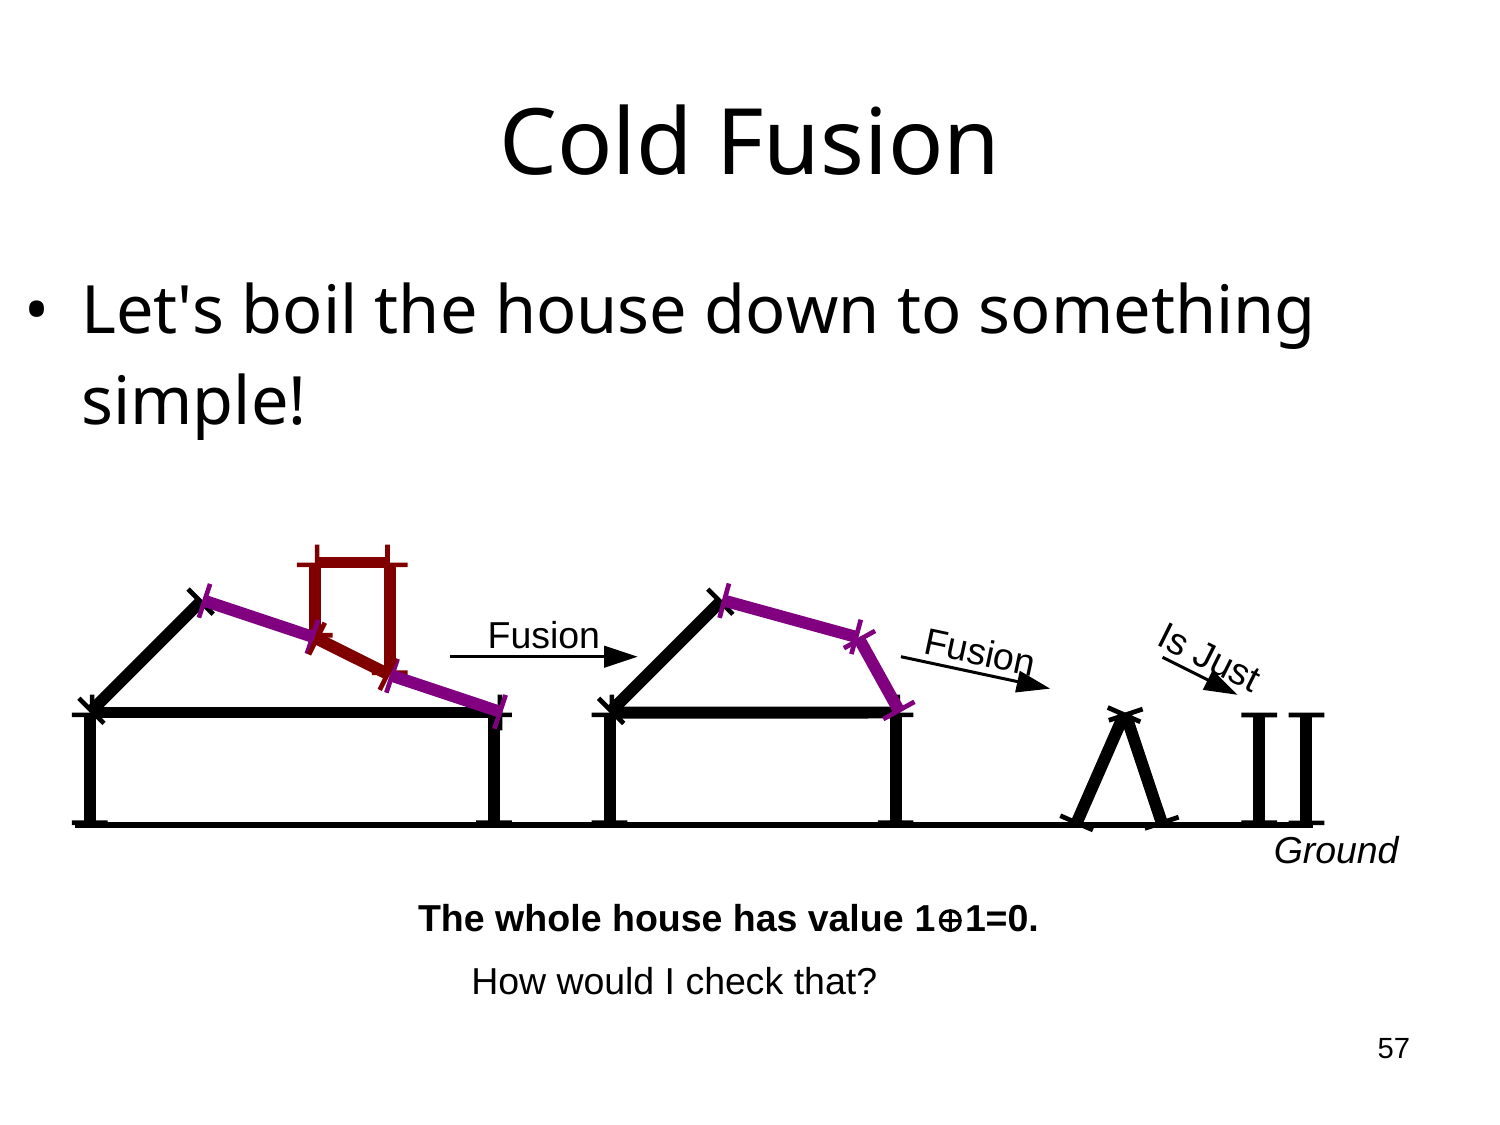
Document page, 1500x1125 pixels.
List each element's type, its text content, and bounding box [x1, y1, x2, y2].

list Let's boil the house down to something simple! [24, 262, 1476, 1086]
text_box Ground [1259, 821, 1414, 879]
text_box How would I check that? [456, 953, 894, 1011]
text_box The whole house has value 1⊕1=0. [403, 889, 1058, 947]
title Cold Fusion [24, 45, 1476, 233]
